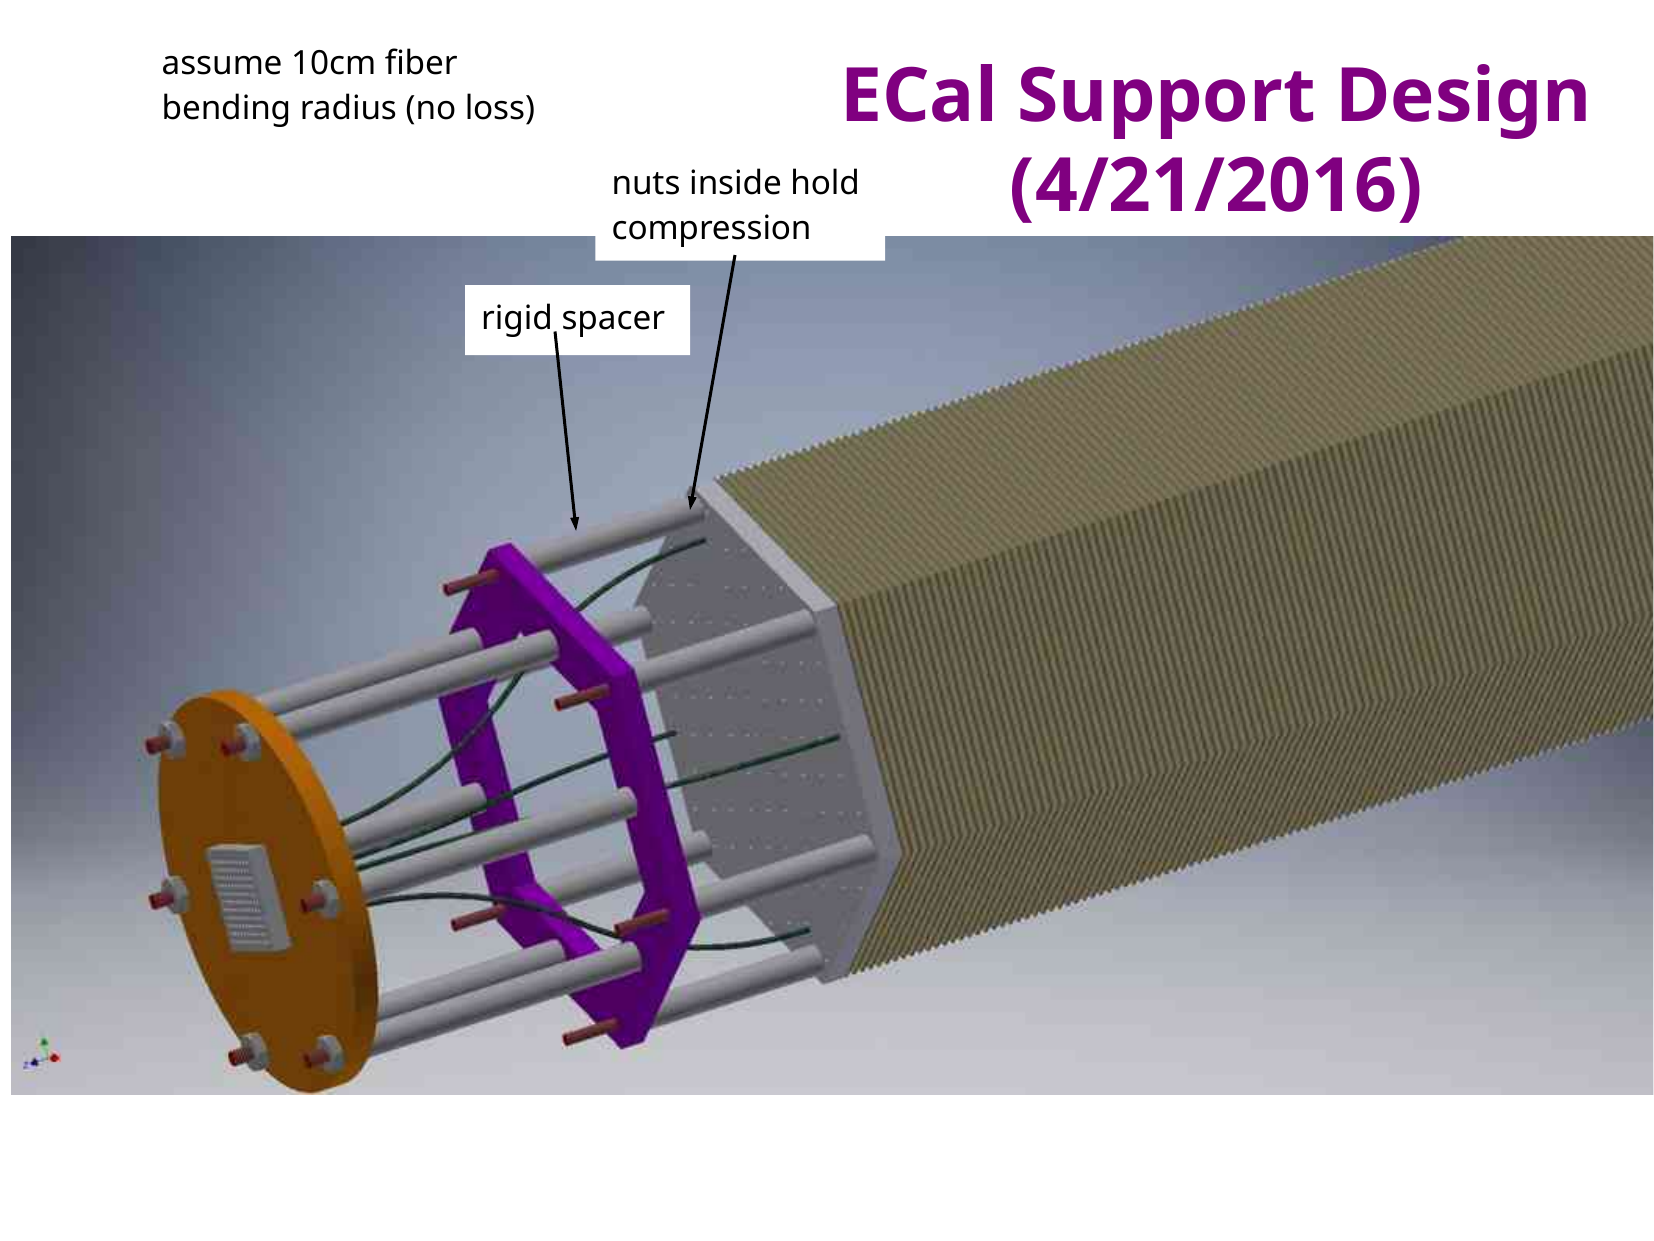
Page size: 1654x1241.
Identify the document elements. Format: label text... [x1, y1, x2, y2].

picture [11, 236, 1654, 1096]
text_box assume 10cm fiber bending radius (no loss) [145, 30, 556, 141]
title ECal Support Design (4/21/2016) [780, 38, 1654, 177]
text_box nuts inside hold compression [595, 150, 886, 261]
text_box rigid spacer [465, 285, 691, 356]
